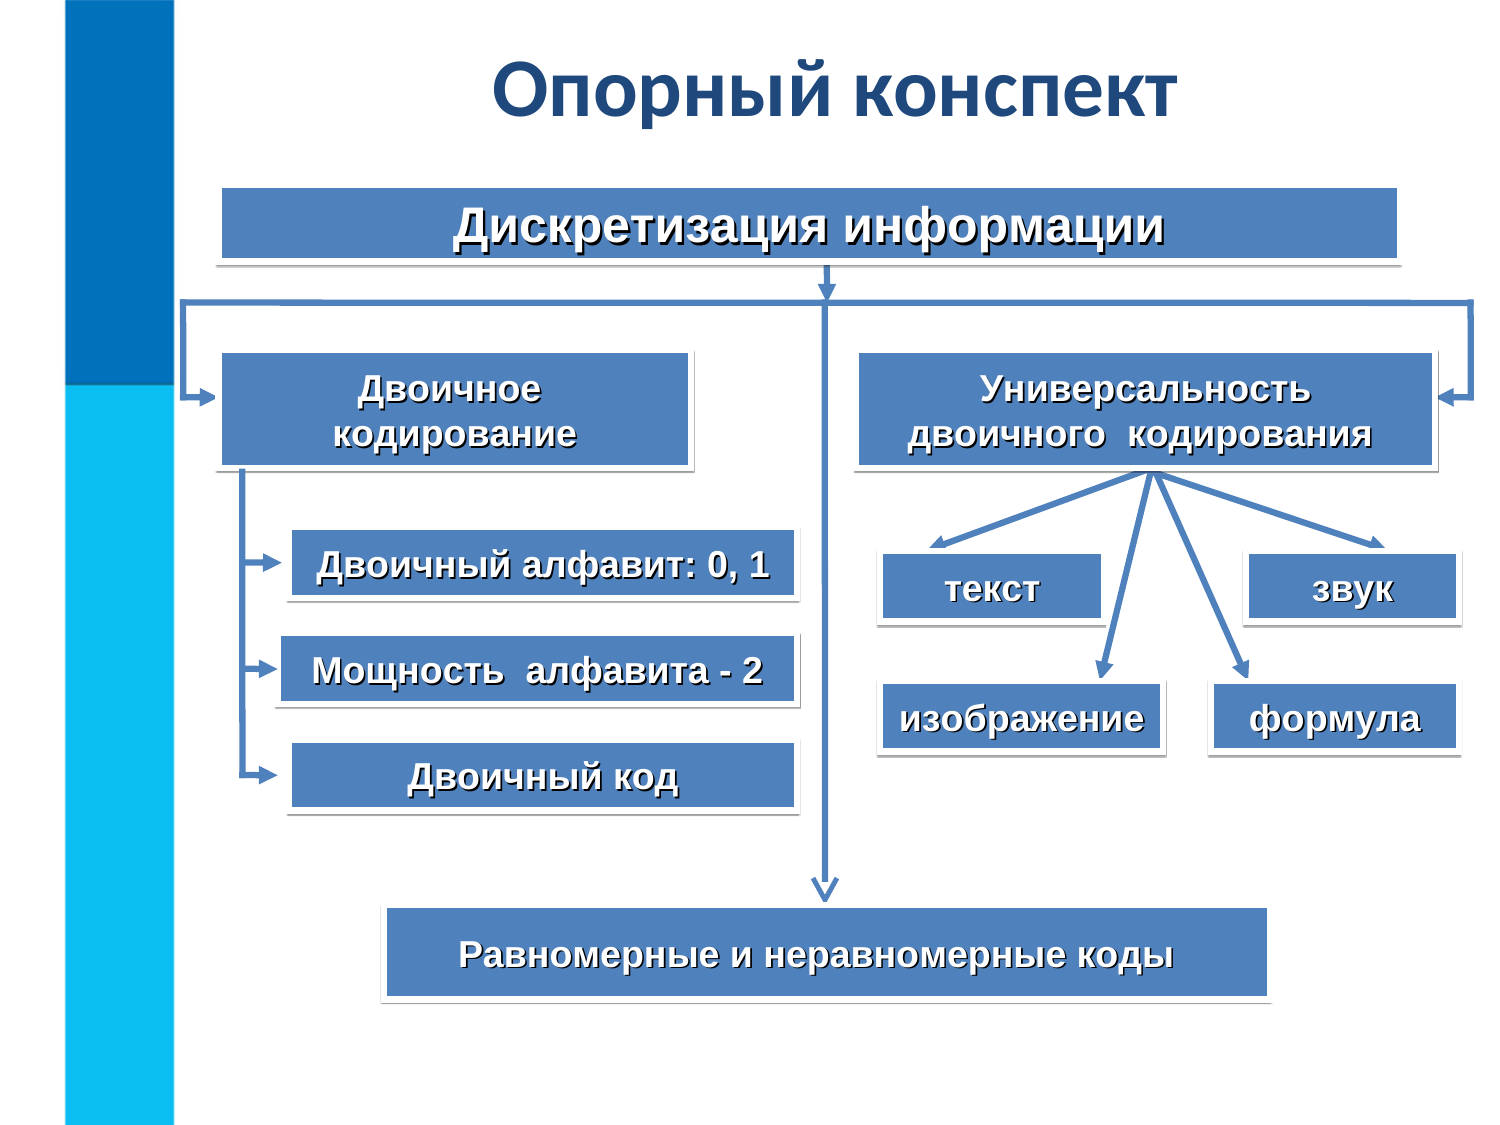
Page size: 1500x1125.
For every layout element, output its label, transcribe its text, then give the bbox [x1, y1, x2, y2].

text_box Универсальность двоичного кодирования [856, 349, 1436, 468]
text_box изображение [879, 680, 1164, 752]
text_box Двоичное кодирование [218, 349, 691, 468]
text_box Опорный конспект [171, 30, 1500, 135]
text_box Двоичный код [289, 739, 798, 811]
text_box текст [879, 550, 1105, 622]
text_box Равномерные и неравномерные коды [383, 904, 1270, 1000]
text_box формула [1210, 680, 1459, 752]
picture [0, 0, 1500, 1125]
text_box звук [1246, 550, 1459, 622]
text_box Дискретизация информации [218, 184, 1400, 262]
text_box Мощность алфавита - 2 [277, 633, 798, 705]
text_box Двоичный алфавит: 0, 1 [289, 527, 798, 598]
